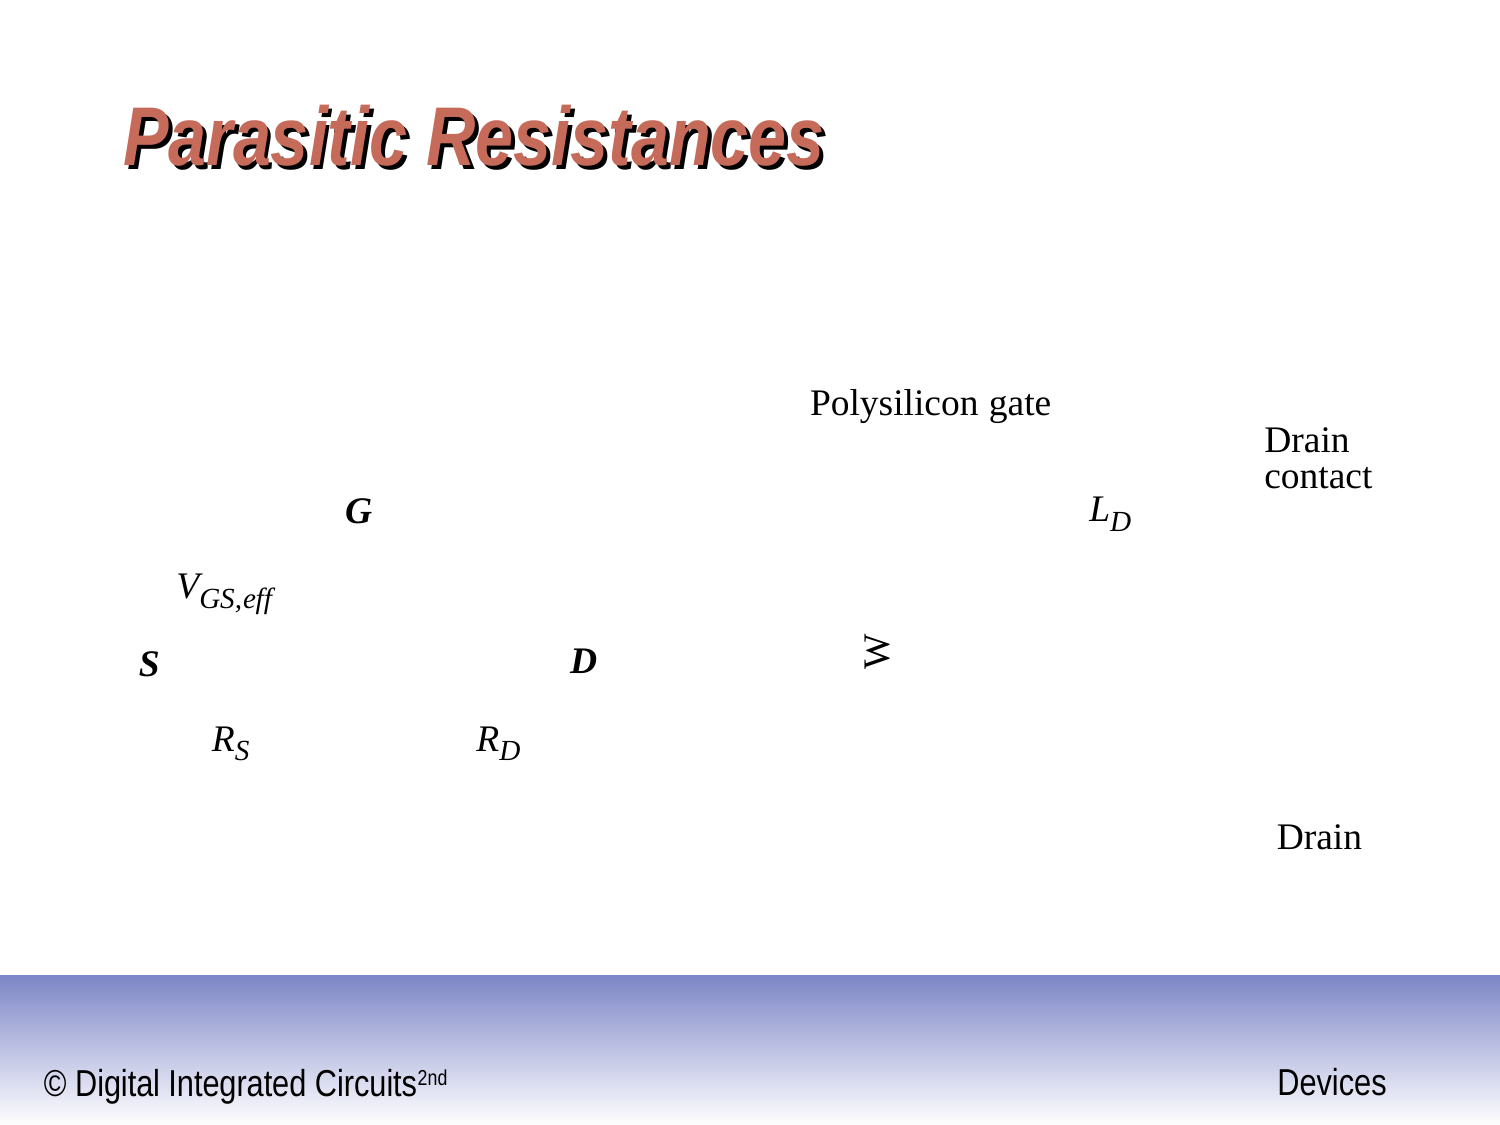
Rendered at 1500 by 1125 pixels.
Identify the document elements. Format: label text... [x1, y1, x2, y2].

title Parasitic Resistances [108, 72, 1384, 190]
picture [118, 358, 1375, 862]
